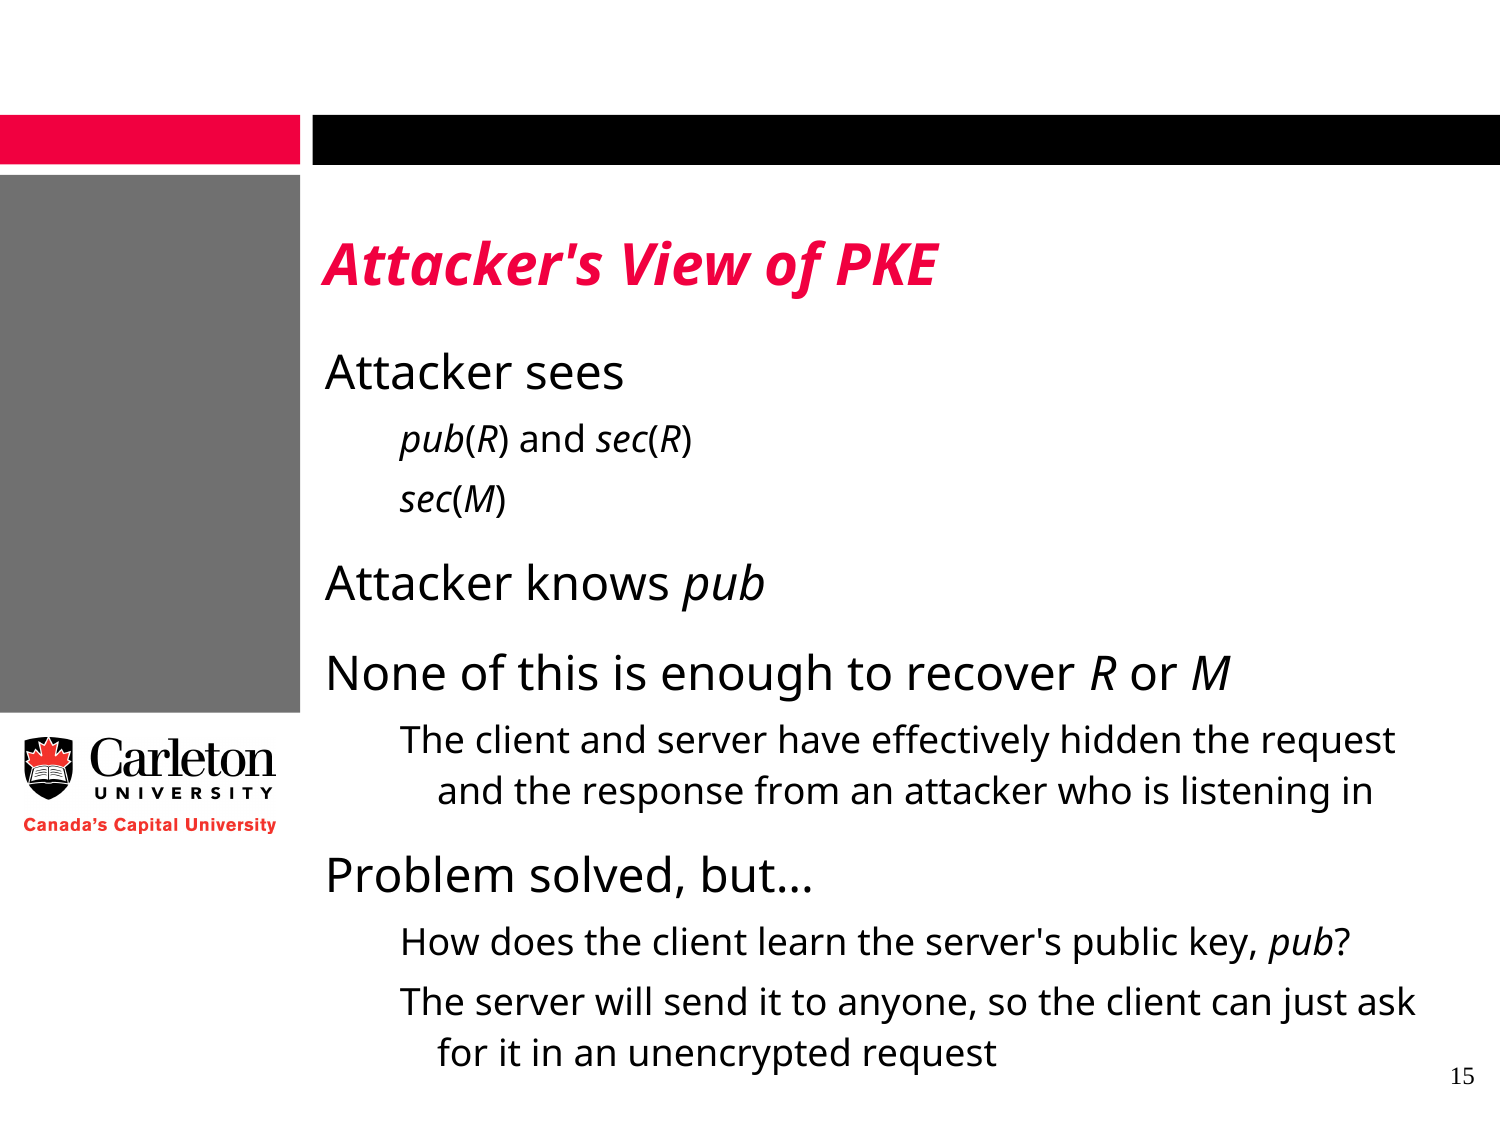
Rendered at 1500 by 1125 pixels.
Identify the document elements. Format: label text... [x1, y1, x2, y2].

title Attacker's View of PKE [324, 194, 1450, 324]
picture [24, 737, 276, 834]
list Attacker sees pub(R) and sec(R) sec(M) Attacker knows pub None of this is enough to recover R or M The client and server have effectively hidden the request and the response from an attacker who is listening in Problem solved, but... How does the client learn the server's public key, pub? The server will send it to anyone, so the client can just ask for it in an unencrypted request [324, 324, 1450, 1036]
